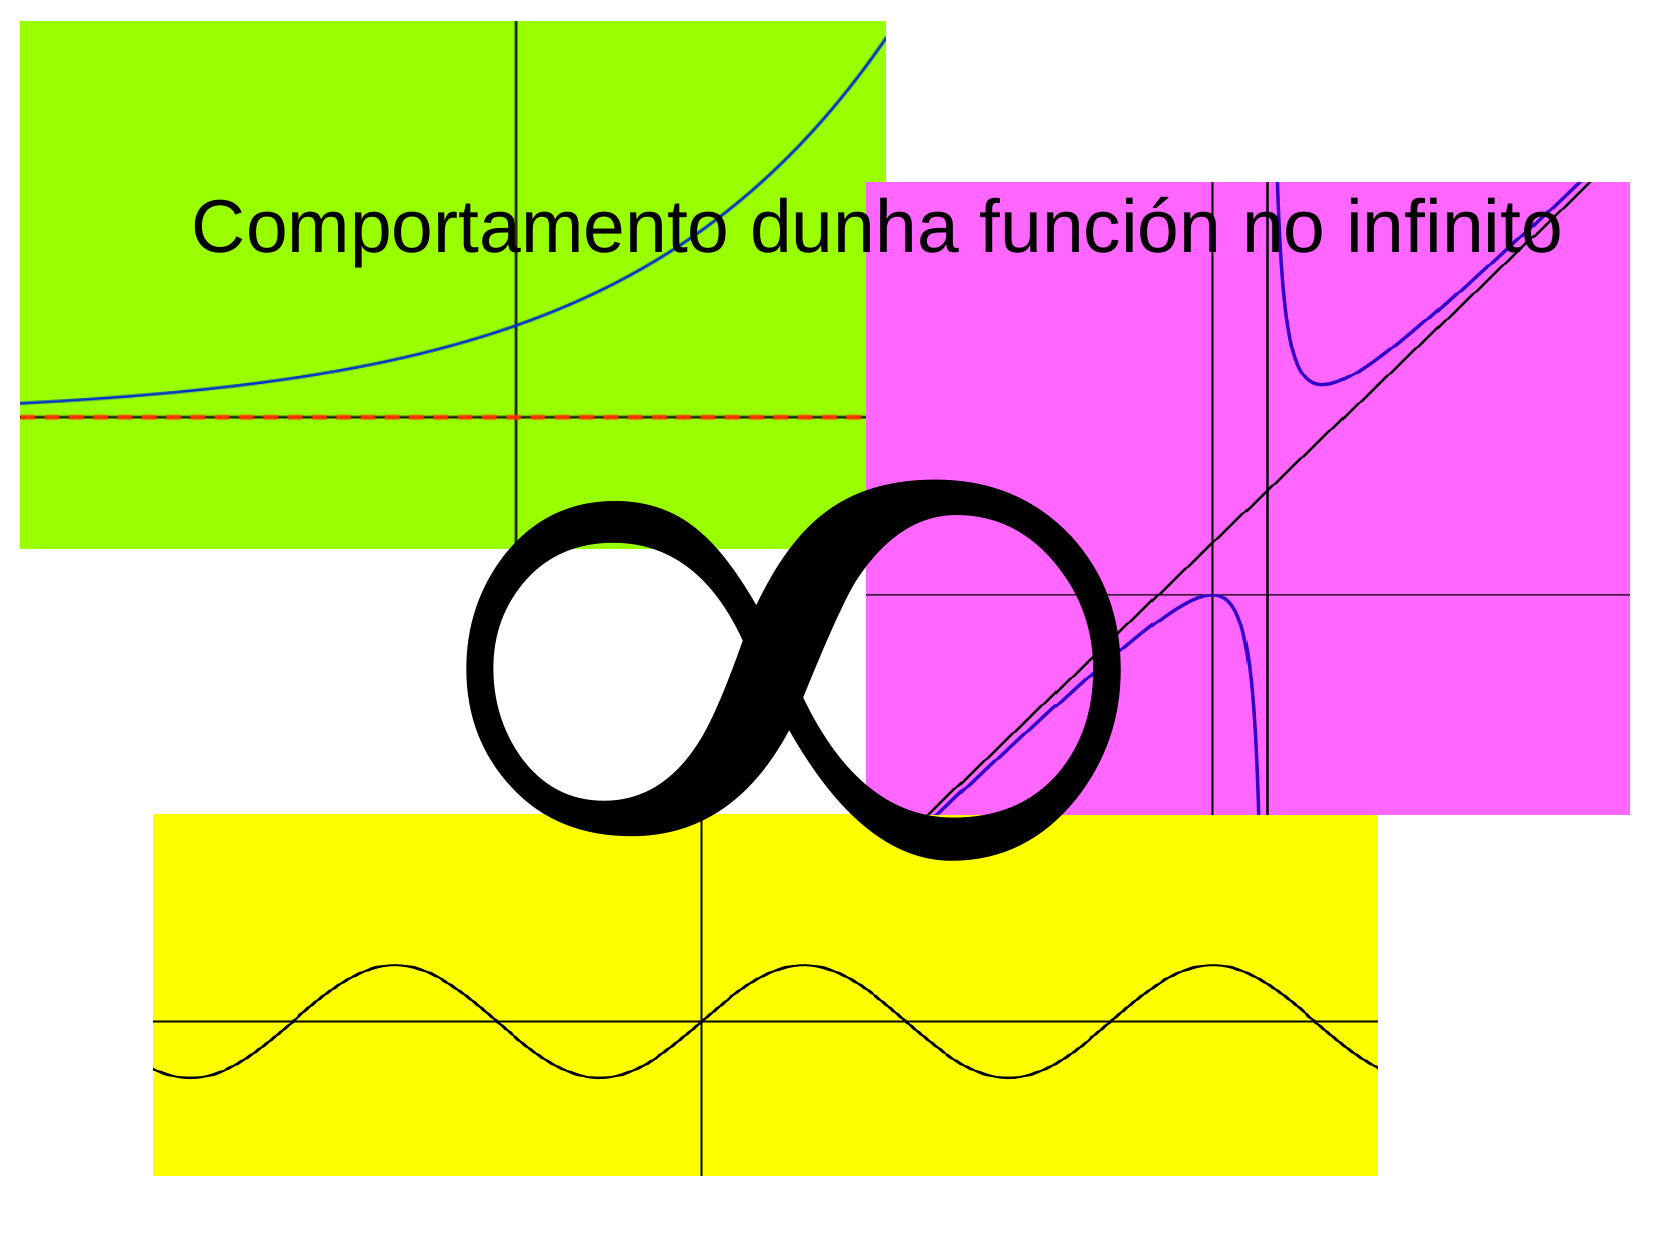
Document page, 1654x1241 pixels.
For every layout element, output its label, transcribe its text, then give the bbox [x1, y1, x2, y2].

text_box Comportamento dunha función no infinito [177, 177, 1580, 276]
chart [342, 437, 1241, 910]
picture [20, 21, 1630, 1176]
